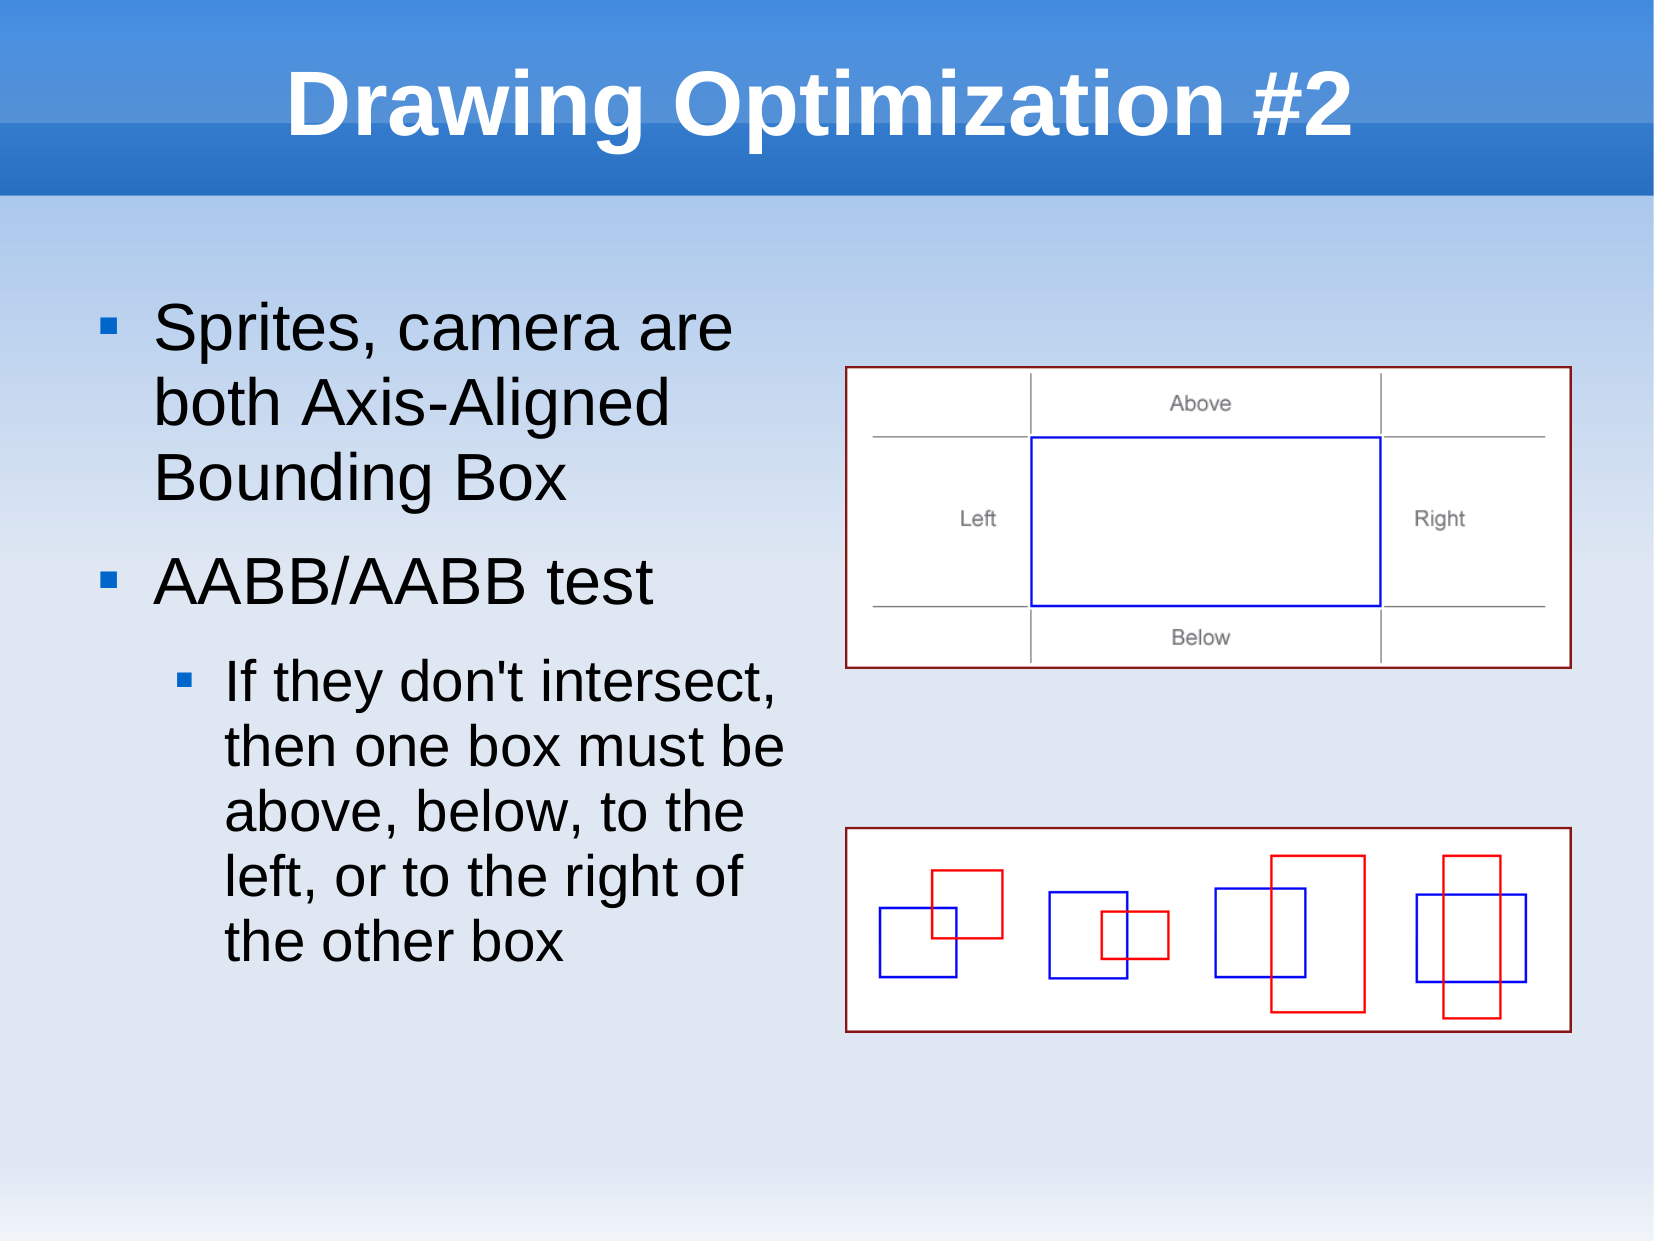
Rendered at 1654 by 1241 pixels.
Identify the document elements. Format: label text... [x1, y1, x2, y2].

list Sprites, camera are both Axis-Aligned Bounding Box AABB/AABB test If they don't intersect, then one box must be above, below, to the left, or to the right of the other box [82, 290, 809, 1109]
picture [0, 0, 1654, 1241]
title Drawing Optimization #2 [76, 0, 1565, 208]
